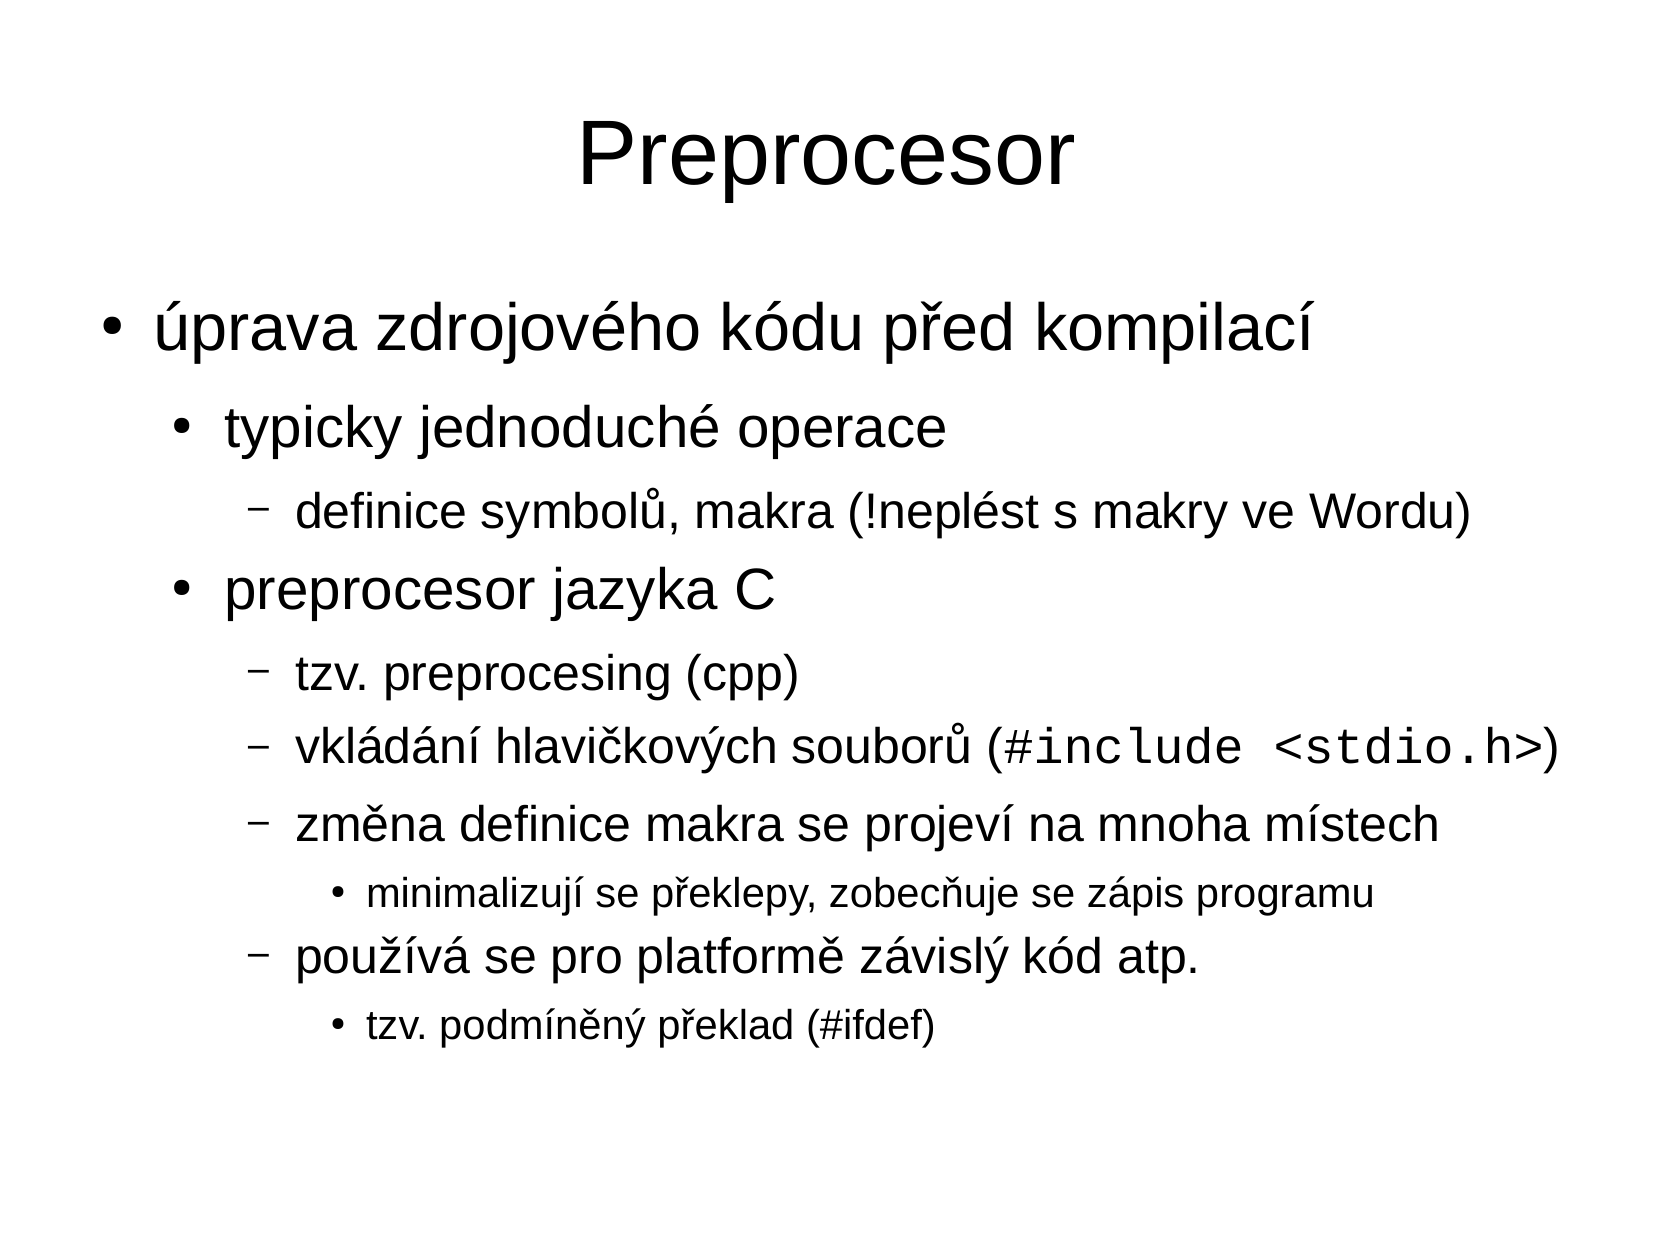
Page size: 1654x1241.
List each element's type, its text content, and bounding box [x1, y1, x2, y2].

list úprava zdrojového kódu před kompilací typicky jednoduché operace definice symbolů, makra (!neplést s makry ve Wordu) preprocesor jazyka C tzv. preprocesing (cpp) vkládání hlavičkových souborů (#include <stdio.h>) změna definice makra se projeví na mnoha místech minimalizují se překlepy, zobecňuje se zápis programu používá se pro platformě závislý kód atp. tzv. podmíněný překlad (#ifdef) [82, 290, 1571, 1109]
title Preprocesor [82, 49, 1571, 257]
